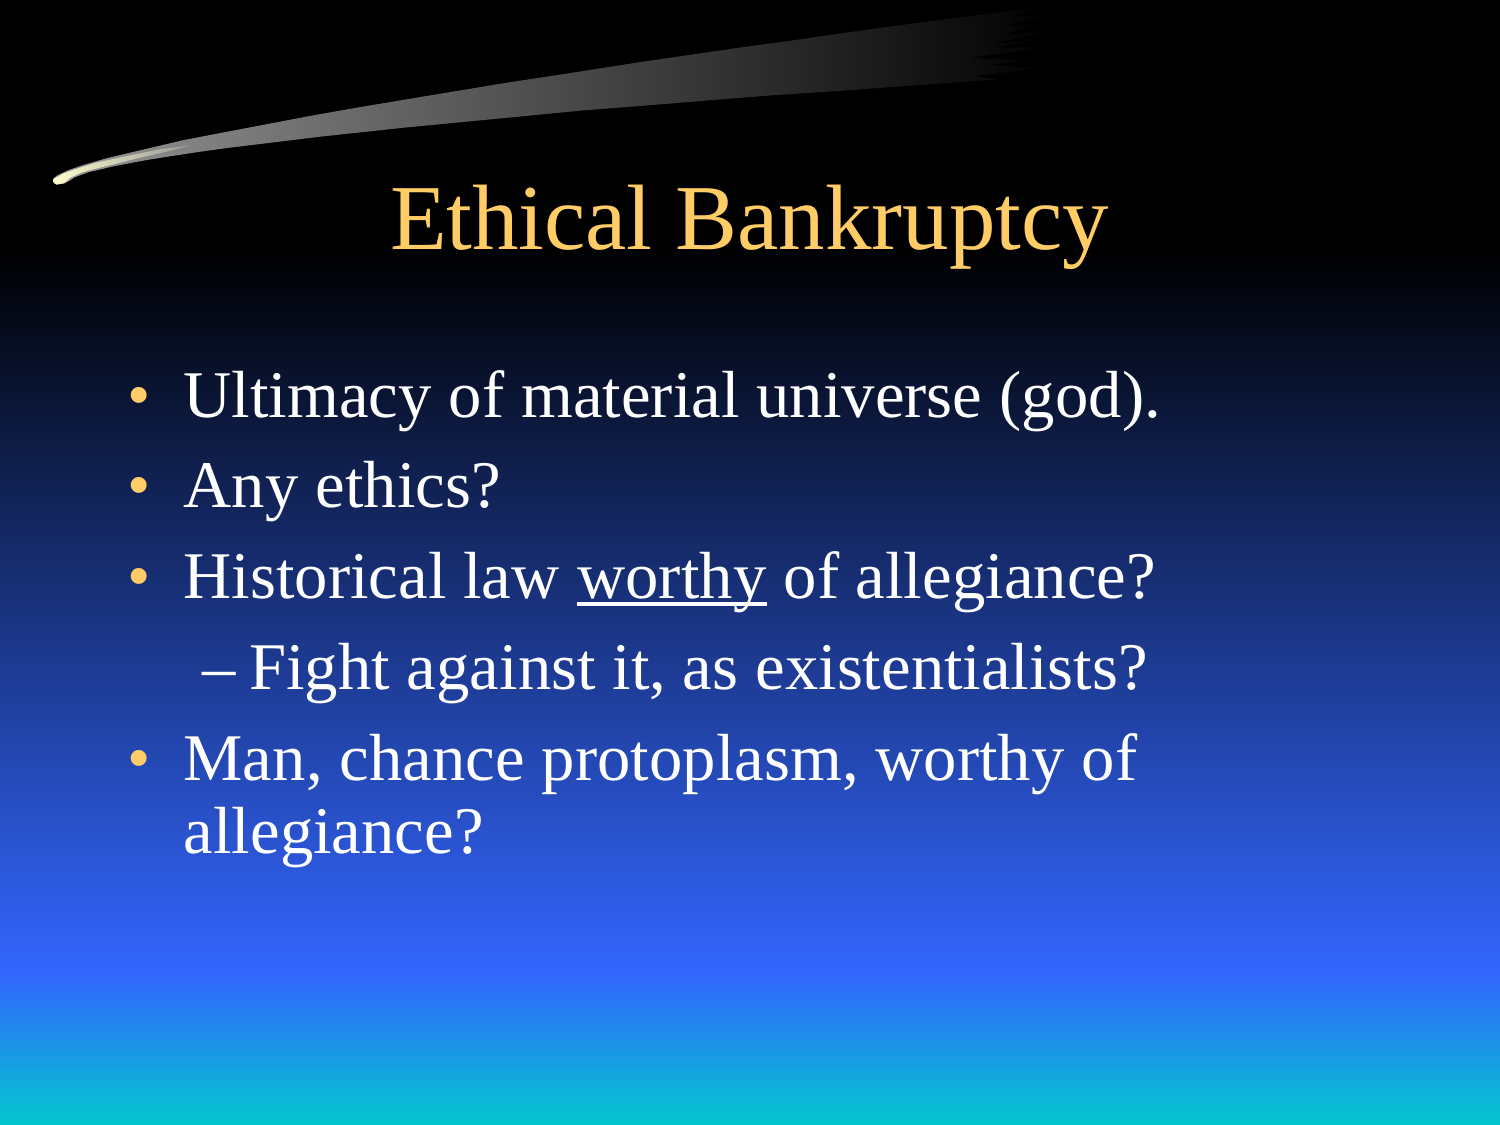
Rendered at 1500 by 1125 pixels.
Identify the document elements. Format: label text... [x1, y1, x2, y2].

title Ethical Bankruptcy [112, 124, 1388, 313]
list Ultimacy of material universe (god). Any ethics? Historical law worthy of allegiance? Fight against it, as existentialists? Man, chance protoplasm, worthy of allegiance? [112, 350, 1388, 1026]
